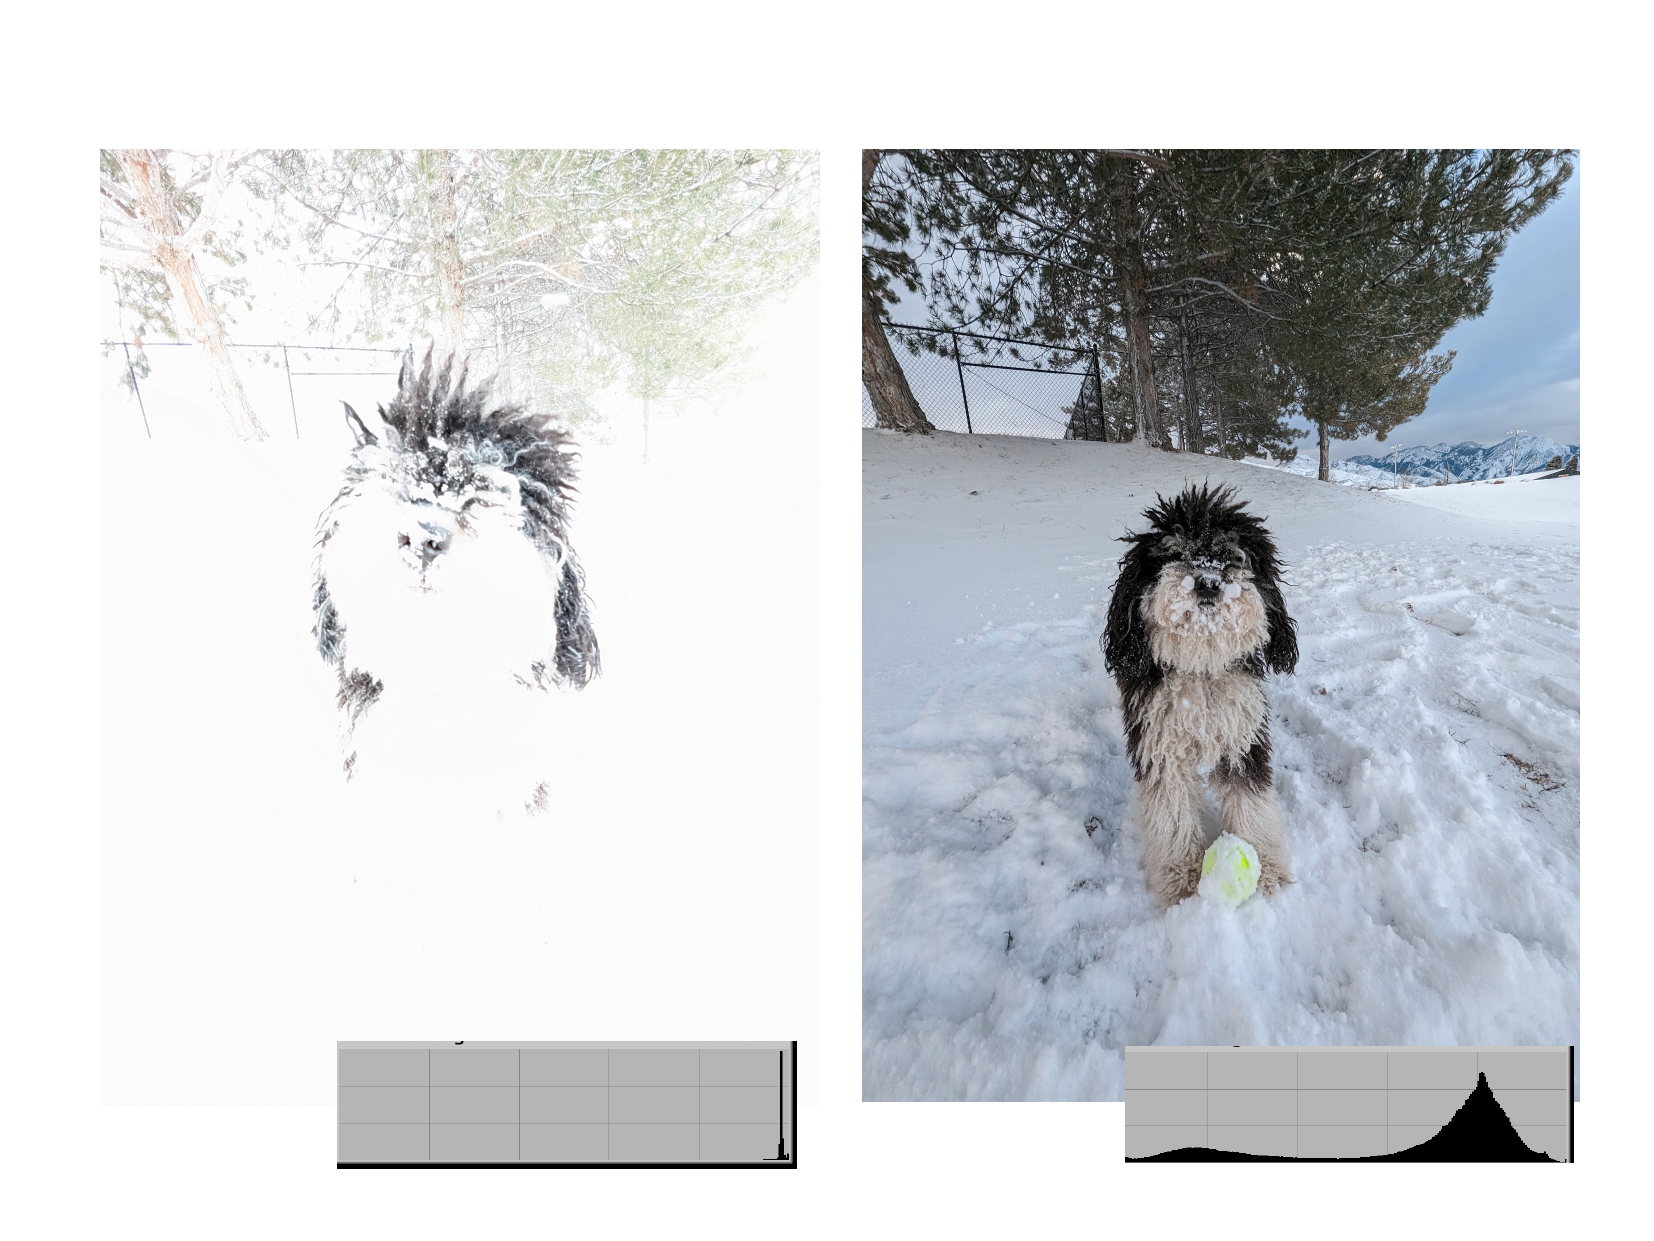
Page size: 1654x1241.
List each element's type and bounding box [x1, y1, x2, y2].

picture [100, 149, 820, 1169]
picture [862, 149, 1580, 1163]
